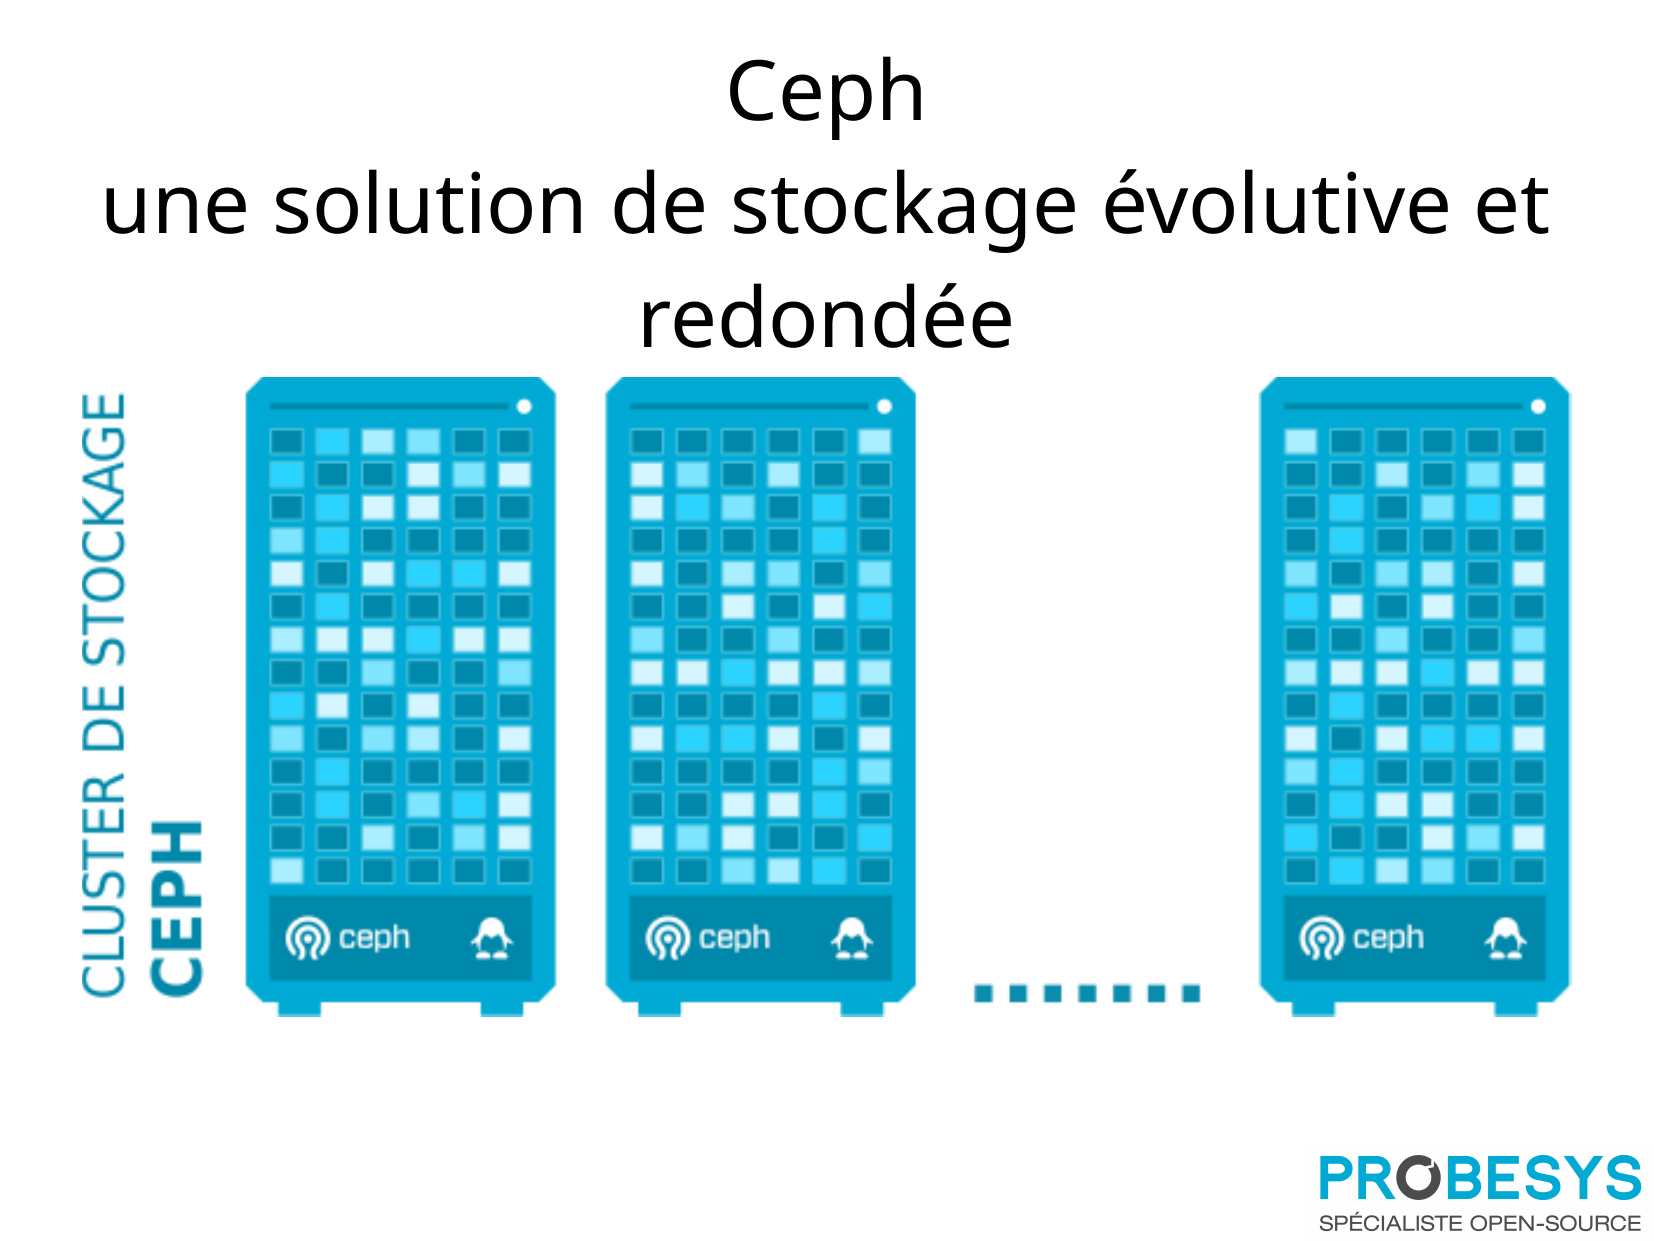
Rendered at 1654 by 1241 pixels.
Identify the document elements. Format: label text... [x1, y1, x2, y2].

picture [1466, 626, 1500, 653]
picture [498, 560, 532, 588]
picture [452, 494, 486, 521]
picture [813, 461, 847, 488]
picture [452, 593, 486, 620]
picture [766, 429, 800, 455]
picture [857, 725, 892, 752]
picture [630, 824, 664, 851]
picture [1375, 725, 1409, 752]
picture [361, 758, 395, 785]
picture [452, 857, 486, 884]
picture [270, 626, 304, 653]
picture [766, 560, 800, 587]
picture [361, 725, 395, 752]
picture [630, 461, 664, 488]
picture [630, 626, 664, 653]
picture [676, 527, 710, 554]
picture [1284, 659, 1318, 686]
picture [1330, 725, 1364, 752]
picture [1330, 626, 1364, 653]
picture [858, 692, 892, 719]
picture [813, 758, 847, 785]
picture [406, 857, 440, 884]
picture [1466, 527, 1500, 554]
picture [766, 725, 800, 752]
picture [1512, 560, 1545, 588]
picture [1421, 758, 1455, 785]
picture [1512, 758, 1545, 785]
picture [721, 824, 755, 851]
picture [406, 758, 440, 785]
picture [630, 429, 664, 455]
picture [1421, 659, 1455, 686]
picture [361, 560, 395, 588]
picture [1421, 725, 1455, 752]
picture [858, 494, 892, 521]
picture [498, 791, 532, 818]
picture [766, 791, 800, 818]
picture [676, 560, 710, 587]
picture [361, 593, 395, 620]
picture [1421, 560, 1455, 588]
picture [406, 626, 440, 653]
picture [766, 626, 800, 653]
picture [1512, 429, 1545, 455]
picture [361, 494, 395, 522]
picture [361, 461, 395, 488]
picture [452, 692, 486, 719]
picture [361, 791, 395, 818]
picture [406, 428, 441, 455]
picture [270, 824, 304, 851]
picture [1466, 758, 1500, 785]
picture [1375, 791, 1409, 818]
picture [498, 659, 532, 686]
picture [721, 626, 755, 653]
picture [1375, 527, 1409, 554]
picture [452, 626, 486, 654]
picture [1421, 527, 1455, 554]
picture [1421, 857, 1455, 884]
picture [630, 791, 664, 818]
picture [1330, 791, 1364, 818]
picture [315, 791, 349, 818]
picture [813, 725, 847, 752]
picture [498, 461, 532, 488]
picture [1307, 1145, 1654, 1241]
picture [1330, 593, 1364, 621]
picture [406, 791, 441, 818]
picture [315, 560, 349, 587]
picture [676, 791, 710, 818]
picture [766, 692, 800, 719]
picture [498, 429, 532, 455]
picture [315, 857, 349, 884]
picture [1284, 494, 1318, 521]
picture [1284, 461, 1318, 488]
picture [270, 791, 304, 818]
picture [1330, 527, 1364, 554]
picture [498, 725, 532, 752]
picture [1421, 824, 1455, 851]
picture [315, 461, 349, 488]
picture [858, 626, 892, 653]
picture [1512, 593, 1545, 620]
picture [406, 527, 440, 554]
picture [630, 725, 664, 752]
picture [498, 857, 532, 884]
picture [721, 494, 755, 521]
picture [1466, 461, 1500, 488]
picture [1466, 857, 1500, 884]
picture [315, 659, 349, 686]
picture [1375, 626, 1409, 653]
picture [676, 494, 710, 521]
picture [1421, 791, 1455, 818]
picture [1421, 692, 1455, 719]
picture [452, 461, 486, 488]
picture [858, 593, 892, 620]
picture [1284, 692, 1318, 719]
picture [315, 758, 349, 785]
picture [1466, 494, 1500, 521]
picture [857, 758, 892, 785]
picture [270, 429, 304, 455]
picture [813, 692, 847, 719]
picture [361, 527, 395, 554]
picture [699, 924, 770, 953]
picture [452, 824, 486, 851]
picture [1375, 461, 1409, 488]
picture [630, 758, 664, 785]
picture [270, 692, 304, 719]
picture [1531, 398, 1546, 414]
picture [831, 917, 873, 960]
picture [406, 725, 441, 752]
picture [630, 593, 664, 620]
picture [498, 758, 532, 785]
picture [721, 527, 755, 554]
picture [630, 494, 664, 522]
picture [1330, 824, 1364, 851]
picture [286, 915, 330, 960]
picture [1512, 791, 1545, 818]
picture [361, 659, 395, 686]
picture [406, 824, 440, 851]
picture [1284, 824, 1318, 851]
picture [270, 461, 304, 488]
picture [1375, 692, 1409, 719]
picture [406, 692, 441, 719]
picture [1284, 758, 1318, 785]
picture [498, 593, 532, 620]
picture [766, 758, 800, 785]
picture [1284, 527, 1318, 554]
picture [721, 857, 755, 884]
picture [361, 857, 395, 884]
picture [1330, 560, 1364, 587]
picture [470, 917, 513, 960]
picture [498, 494, 532, 521]
picture [1284, 626, 1318, 653]
picture [813, 593, 847, 621]
picture [676, 692, 710, 719]
picture [315, 626, 349, 654]
picture [1512, 494, 1545, 522]
picture [498, 824, 532, 851]
picture [1284, 428, 1318, 455]
picture [766, 824, 800, 851]
picture [1421, 593, 1455, 621]
picture [315, 725, 349, 752]
picture [1512, 461, 1545, 488]
picture [676, 593, 710, 620]
picture [858, 824, 892, 851]
picture [452, 725, 486, 752]
picture [813, 560, 847, 587]
picture [1466, 791, 1500, 818]
picture [452, 527, 486, 554]
picture [1284, 560, 1318, 587]
picture [813, 527, 847, 554]
picture [857, 428, 892, 455]
picture [676, 725, 710, 752]
picture [1353, 929, 1369, 948]
picture [452, 659, 486, 686]
picture [1512, 626, 1545, 653]
picture [1466, 429, 1500, 455]
picture [1330, 461, 1364, 488]
picture [676, 857, 710, 884]
picture [721, 791, 755, 818]
picture [1299, 915, 1346, 960]
picture [406, 560, 440, 587]
picture [857, 659, 892, 686]
picture [270, 527, 304, 554]
picture [1466, 659, 1500, 686]
picture [858, 527, 892, 554]
picture [452, 429, 486, 455]
picture [1421, 461, 1455, 488]
picture [721, 725, 755, 752]
text_box Ceph une solution de stockage évolutive et redondée [23, 23, 1630, 330]
picture [813, 626, 847, 653]
picture [1466, 560, 1500, 587]
picture [813, 429, 847, 455]
picture [1330, 857, 1364, 884]
picture [676, 429, 710, 455]
picture [1421, 429, 1455, 455]
picture [1330, 659, 1364, 686]
picture [270, 758, 304, 785]
picture [766, 857, 800, 884]
picture [630, 527, 664, 554]
picture [630, 857, 664, 884]
picture [721, 560, 755, 588]
picture [645, 915, 692, 960]
picture [1512, 857, 1545, 884]
picture [1421, 494, 1455, 521]
picture [315, 824, 349, 851]
picture [630, 560, 664, 588]
picture [1512, 659, 1545, 686]
picture [82, 377, 1572, 1017]
picture [876, 398, 892, 414]
picture [630, 692, 664, 719]
picture [857, 560, 892, 587]
picture [1466, 593, 1500, 620]
picture [766, 494, 800, 521]
picture [1375, 560, 1409, 587]
picture [1372, 924, 1423, 953]
picture [1512, 692, 1545, 719]
picture [498, 626, 532, 654]
picture [721, 692, 755, 719]
picture [1375, 593, 1409, 620]
picture [721, 593, 755, 621]
picture [361, 692, 395, 719]
picture [721, 461, 755, 488]
picture [498, 692, 532, 719]
picture [270, 560, 304, 588]
picture [406, 461, 441, 488]
picture [858, 857, 892, 884]
picture [270, 494, 304, 521]
picture [766, 527, 800, 554]
picture [1485, 917, 1527, 960]
picture [1466, 692, 1500, 719]
picture [452, 791, 486, 818]
picture [406, 593, 440, 620]
picture [270, 593, 304, 620]
picture [676, 626, 710, 653]
picture [1512, 527, 1545, 554]
picture [766, 659, 800, 686]
picture [361, 428, 395, 455]
picture [315, 494, 349, 521]
picture [813, 494, 847, 521]
picture [1466, 824, 1500, 851]
picture [340, 924, 410, 953]
picture [676, 461, 710, 488]
picture [813, 857, 847, 884]
picture [406, 659, 440, 686]
picture [270, 857, 304, 884]
picture [813, 824, 847, 851]
picture [676, 659, 710, 686]
picture [766, 593, 800, 620]
picture [1330, 758, 1364, 785]
picture [1512, 824, 1545, 851]
picture [766, 461, 800, 488]
picture [498, 527, 532, 554]
picture [270, 725, 304, 752]
picture [1330, 429, 1364, 455]
picture [630, 659, 664, 686]
picture [1284, 593, 1318, 620]
picture [1375, 758, 1409, 785]
picture [270, 659, 304, 686]
picture [361, 824, 395, 851]
picture [721, 429, 755, 455]
picture [406, 494, 441, 522]
picture [1375, 429, 1409, 455]
picture [1330, 494, 1364, 521]
picture [315, 527, 349, 554]
picture [721, 659, 755, 686]
picture [1375, 494, 1409, 521]
picture [858, 461, 892, 488]
picture [721, 758, 755, 785]
picture [1375, 659, 1409, 686]
picture [1330, 692, 1364, 719]
picture [1421, 626, 1455, 653]
picture [315, 428, 349, 455]
picture [1375, 857, 1409, 884]
picture [516, 398, 532, 414]
picture [676, 824, 710, 851]
picture [315, 692, 349, 719]
picture [315, 593, 349, 620]
picture [1284, 857, 1318, 884]
picture [1466, 725, 1500, 752]
picture [452, 560, 486, 587]
picture [858, 791, 892, 818]
picture [813, 791, 847, 818]
picture [1284, 791, 1318, 818]
picture [1375, 824, 1409, 851]
picture [676, 758, 710, 785]
picture [1284, 725, 1318, 752]
picture [813, 659, 847, 686]
picture [361, 626, 395, 654]
picture [1512, 725, 1545, 752]
picture [452, 758, 486, 785]
